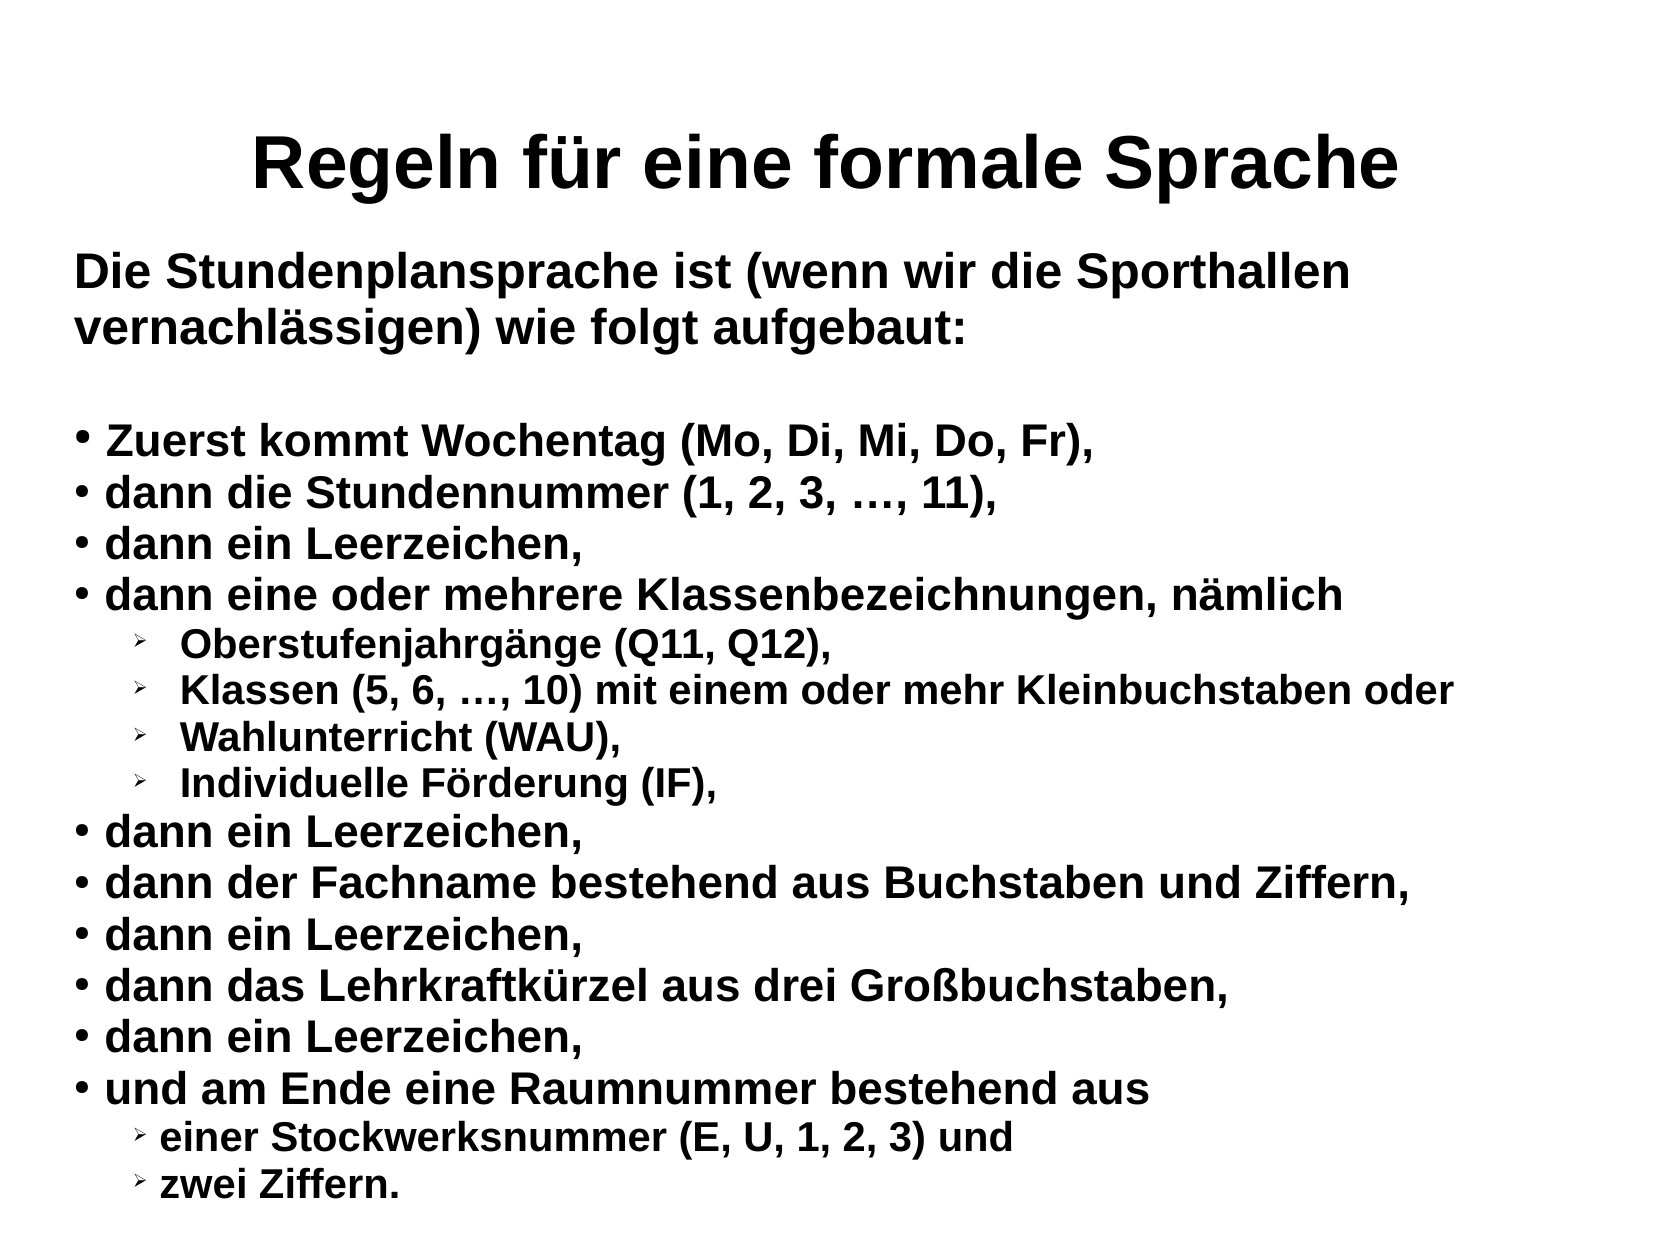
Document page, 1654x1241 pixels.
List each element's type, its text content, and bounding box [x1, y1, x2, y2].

text_box Die Stundenplansprache ist (wenn wir die Sporthallen vernachlässigen) wie folgt aufgebaut: Zuerst kommt Wochentag (Mo, Di, Mi, Do, Fr), dann die Stundennummer (1, 2, 3, …, 11), dann ein Leerzeichen, dann eine oder mehrere Klassenbezeichnungen, nämlich Oberstufenjahrgänge (Q11, Q12), Klassen (5, 6, …, 10) mit einem oder mehr Kleinbuchstaben oder Wahlunterricht (WAU), Individuelle Förderung (IF), dann ein Leerzeichen, dann der Fachname bestehend aus Buchstaben und Ziffern, dann ein Leerzeichen, dann das Lehrkraftkürzel aus drei Großbuchstaben, dann ein Leerzeichen, und am Ende eine Raumnummer bestehend aus einer Stockwerksnummer (E, U, 1, 2, 3) und zwei Ziffern. [59, 236, 1595, 1215]
title Regeln für eine formale Sprache [88, 118, 1565, 207]
